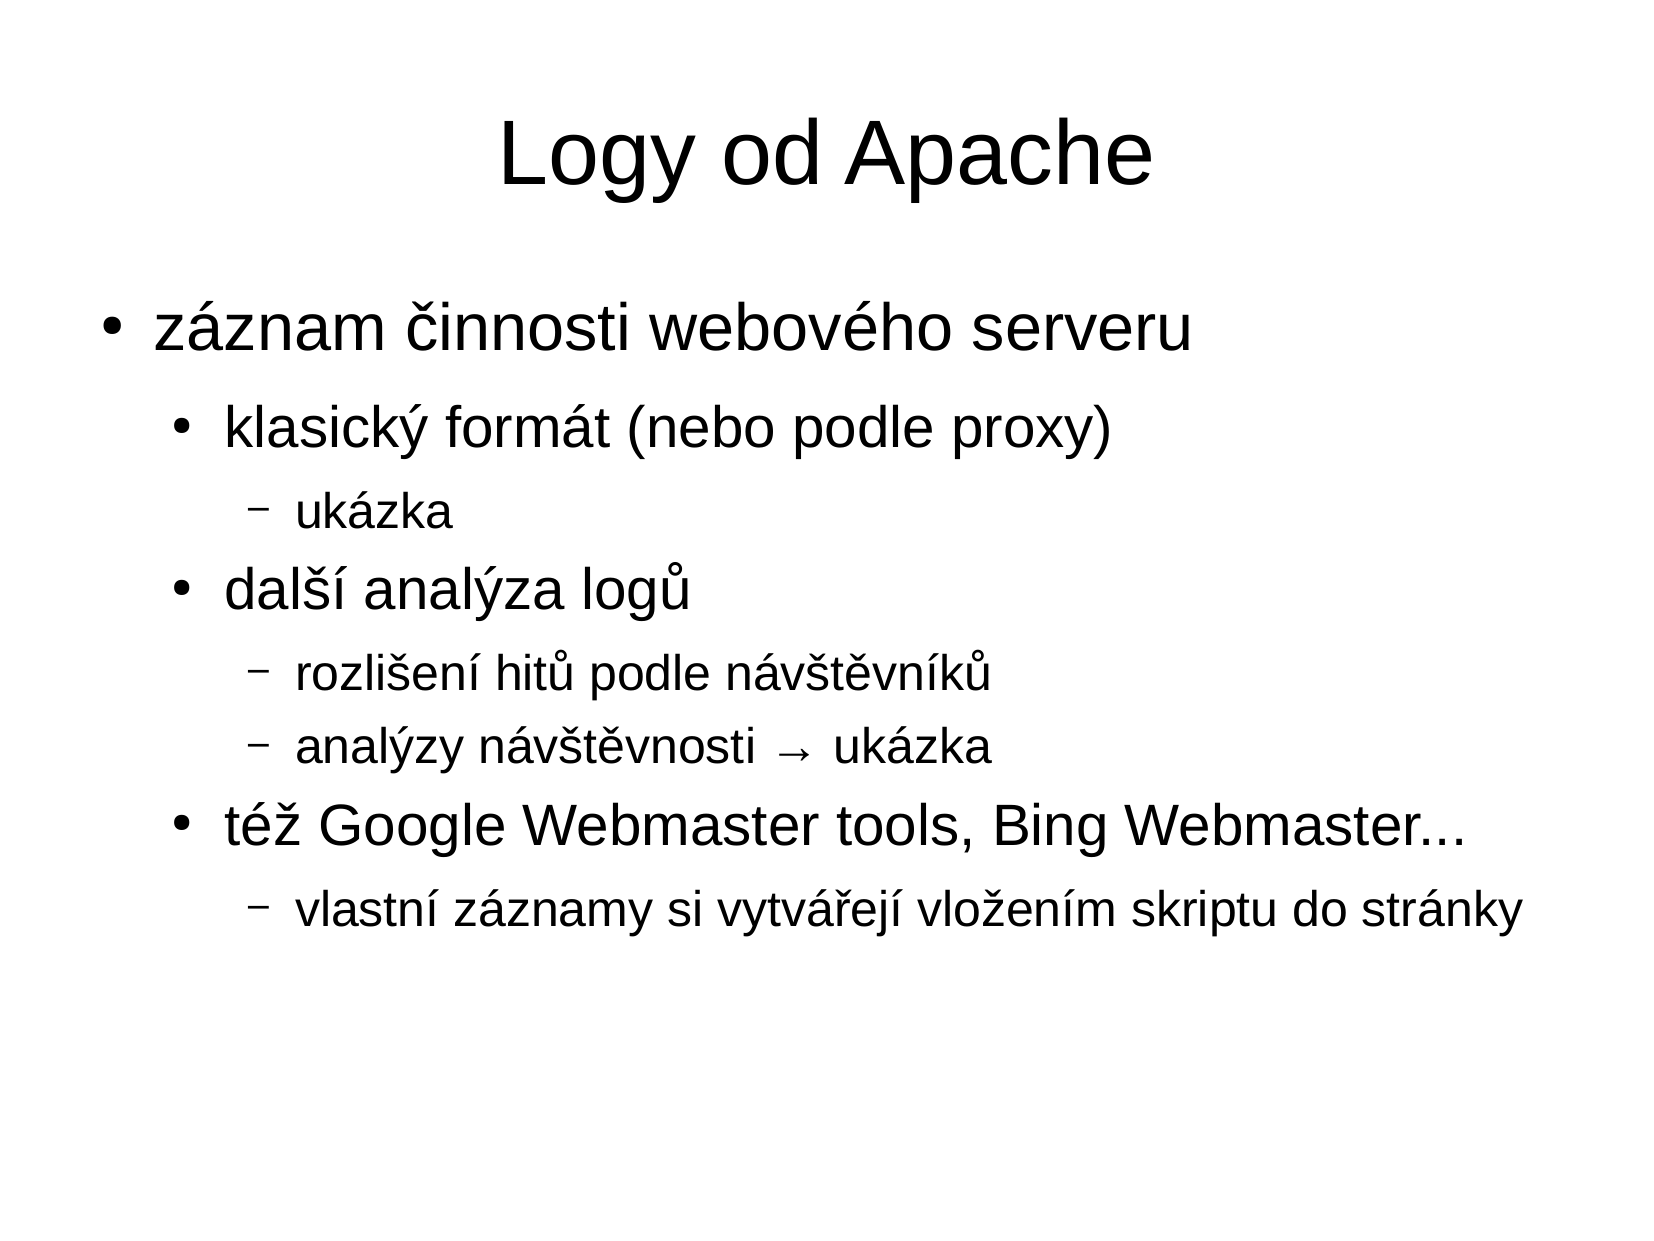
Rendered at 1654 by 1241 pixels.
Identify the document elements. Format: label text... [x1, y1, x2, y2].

title Logy od Apache [82, 49, 1571, 257]
list záznam činnosti webového serveru klasický formát (nebo podle proxy) ukázka další analýza logů rozlišení hitů podle návštěvníků analýzy návštěvnosti → ukázka též Google Webmaster tools, Bing Webmaster... vlastní záznamy si vytvářejí vložením skriptu do stránky [82, 290, 1571, 1109]
